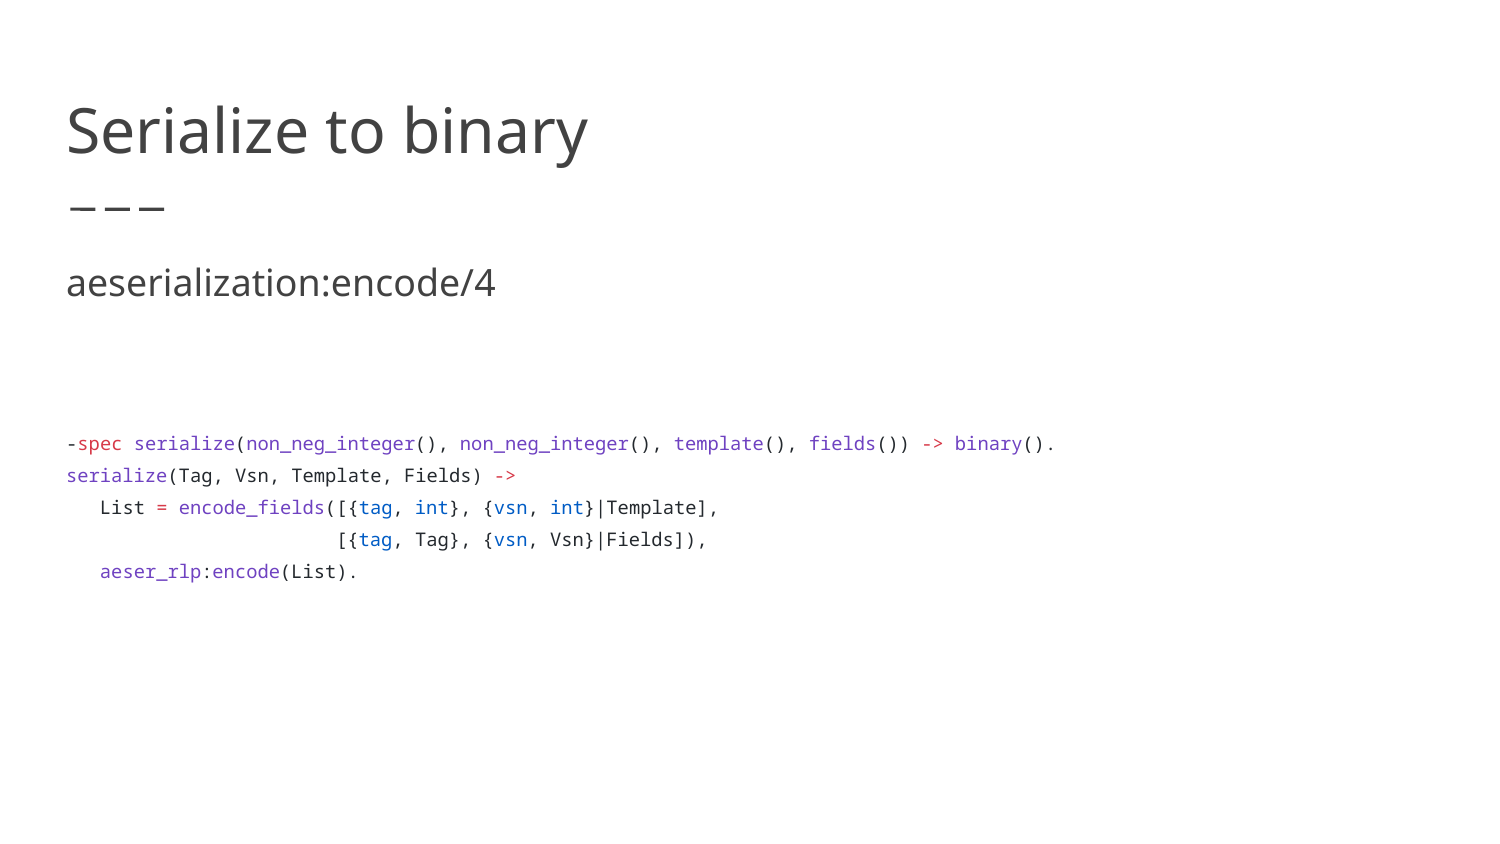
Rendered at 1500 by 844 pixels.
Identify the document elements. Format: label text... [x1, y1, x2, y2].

list aeserialization:encode/4 -spec serialize(non_neg_integer(), non_neg_integer(), template(), fields()) -> binary(). serialize(Tag, Vsn, Template, Fields) -> List = encode_fields([{tag, int}, {vsn, int}|Template], [{tag, Tag}, {vsn, Vsn}|Fields]), aeser_rlp:encode(List). [51, 237, 1449, 746]
title Serialize to binary [51, 61, 1449, 182]
